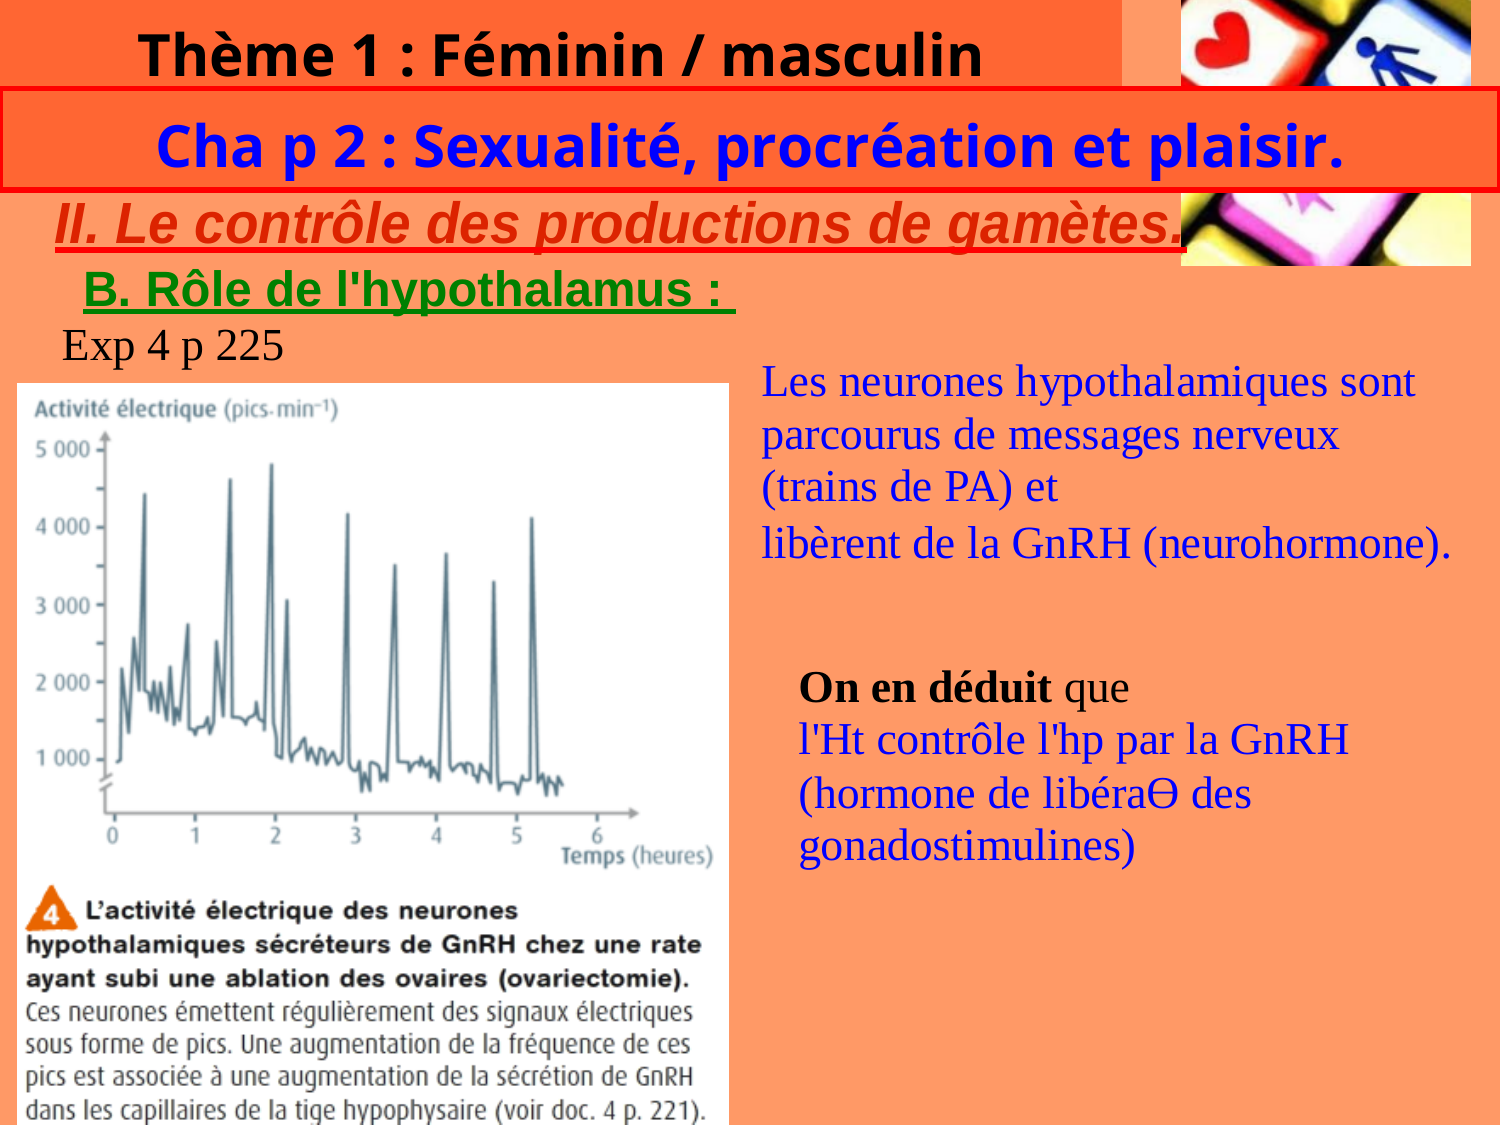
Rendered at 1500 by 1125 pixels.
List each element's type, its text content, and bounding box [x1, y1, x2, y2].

picture [17, 383, 729, 1125]
chart [53, 189, 1398, 255]
chart [60, 259, 1500, 592]
picture [1181, 0, 1471, 88]
text_box Cha p 2 : Sexualité, procréation et plaisir. [0, 88, 1500, 191]
picture [1181, 191, 1471, 259]
text_box Thème 1 : Féminin / masculin [0, 0, 1122, 88]
chart [733, 659, 1500, 1017]
